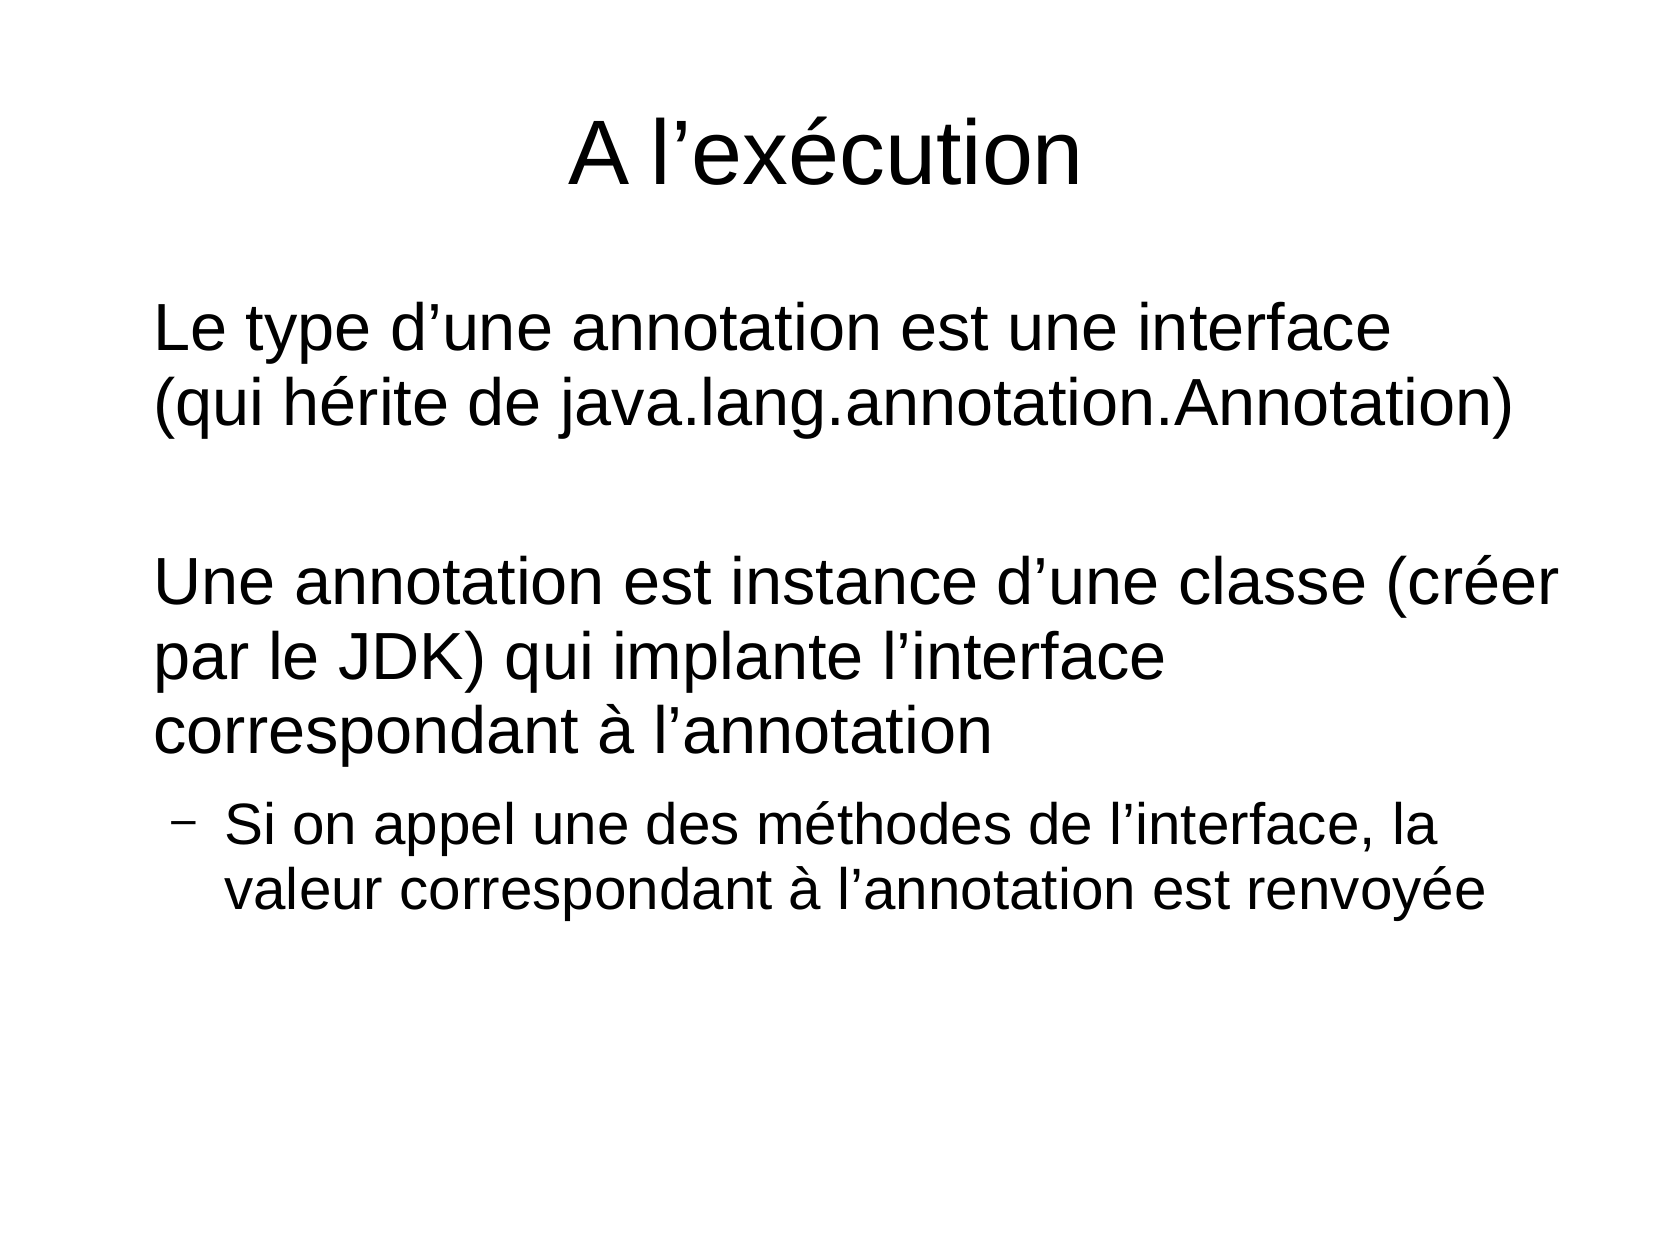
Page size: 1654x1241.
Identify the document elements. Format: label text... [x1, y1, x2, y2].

title A l’exécution [82, 49, 1571, 257]
list Le type d’une annotation est une interface (qui hérite de java.lang.annotation.Annotation) Une annotation est instance d’une classe (créer par le JDK) qui implante l’interface correspondant à l’annotation Si on appel une des méthodes de l’interface, la valeur correspondant à l’annotation est renvoyée [82, 290, 1571, 1010]
